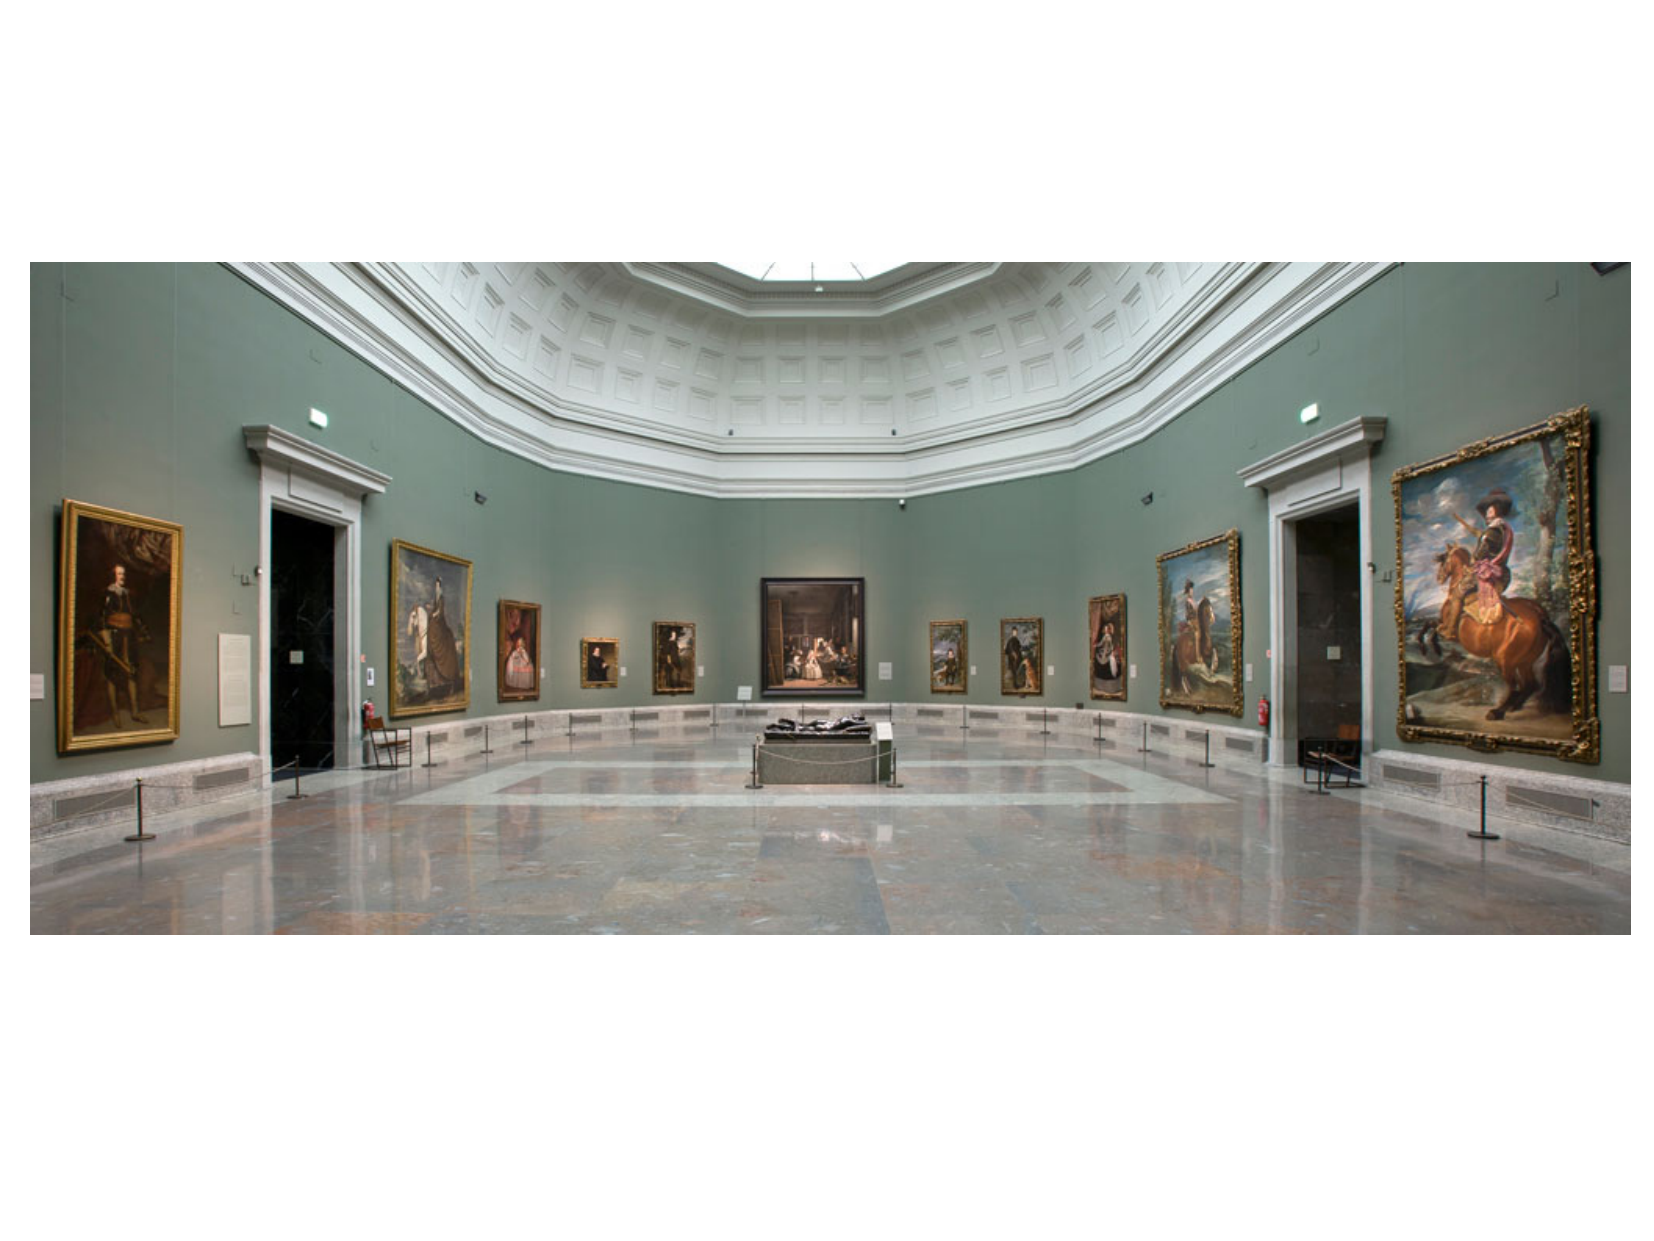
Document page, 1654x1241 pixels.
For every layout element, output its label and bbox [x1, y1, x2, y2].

picture [30, 262, 1631, 935]
